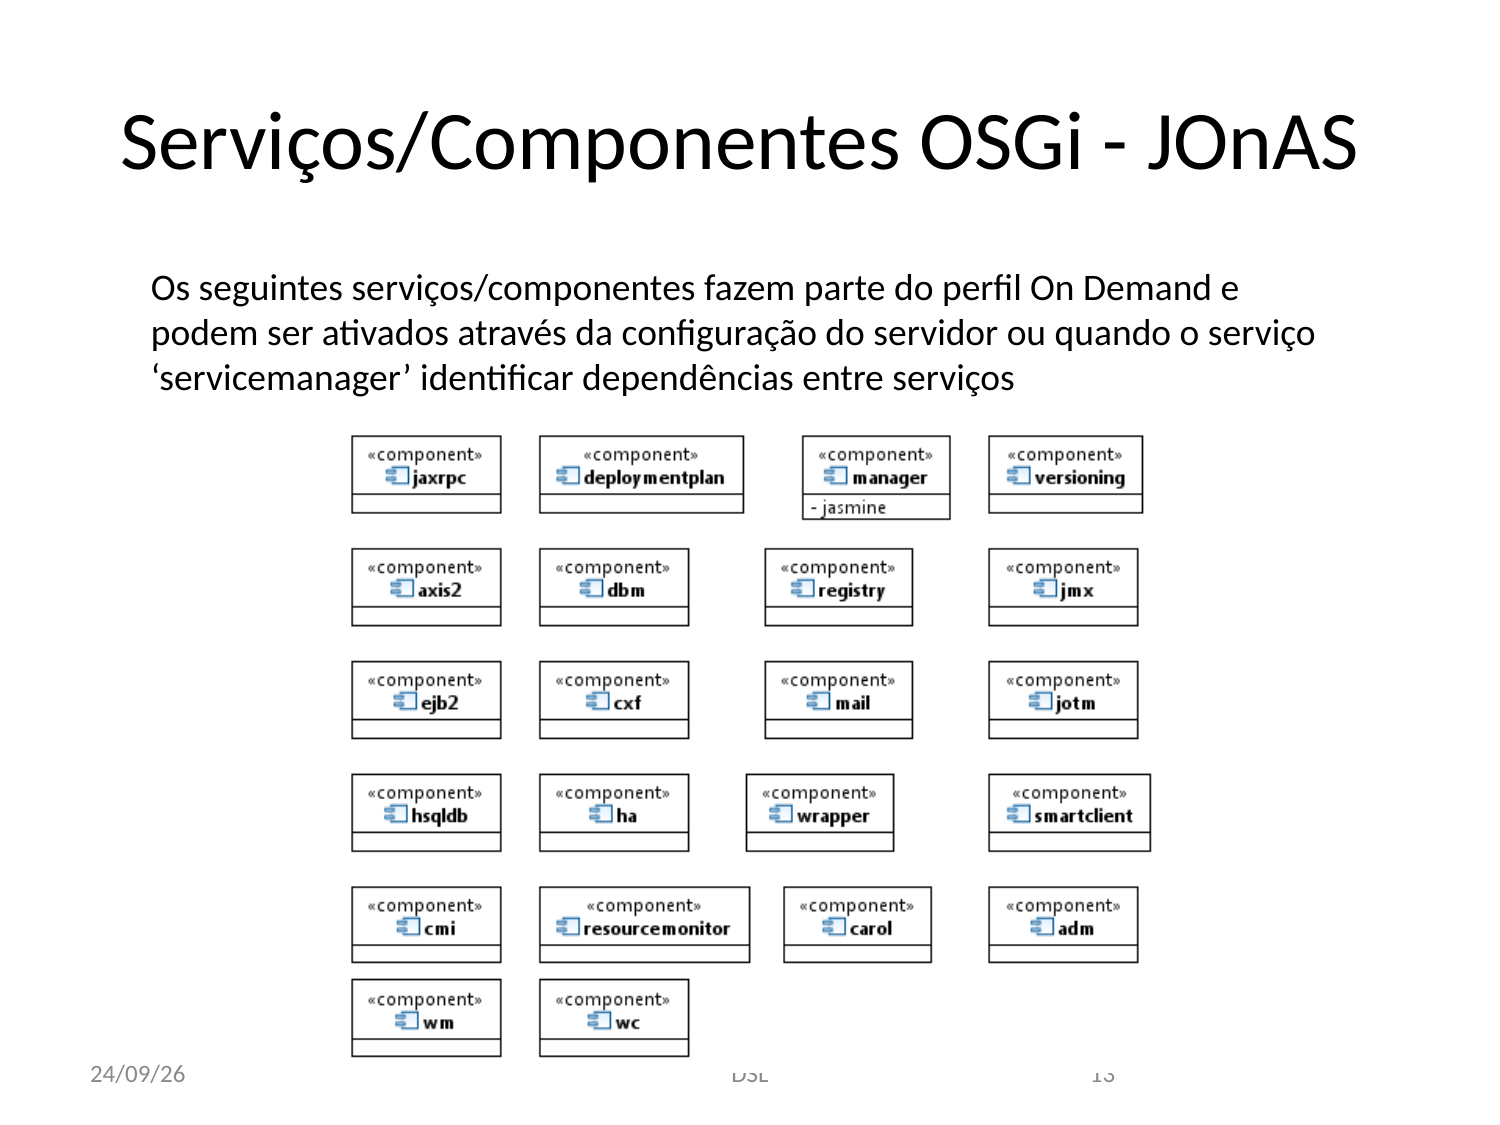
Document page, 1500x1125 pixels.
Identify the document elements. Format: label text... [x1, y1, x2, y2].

text_box DSL [512, 1073, 988, 1103]
picture [336, 420, 1167, 1073]
text_box 13 [1074, 1042, 1426, 1103]
title Serviços/Componentes OSGi - JOnAS [64, 42, 1415, 231]
text_box 15/12/2009 [75, 1042, 426, 1103]
text_box Os seguintes serviços/componentes fazem parte do perfil On Demand e podem ser ativados através da configuração do servidor ou quando o serviço ‘servicemanager’ identificar dependências entre serviços [136, 255, 1364, 405]
